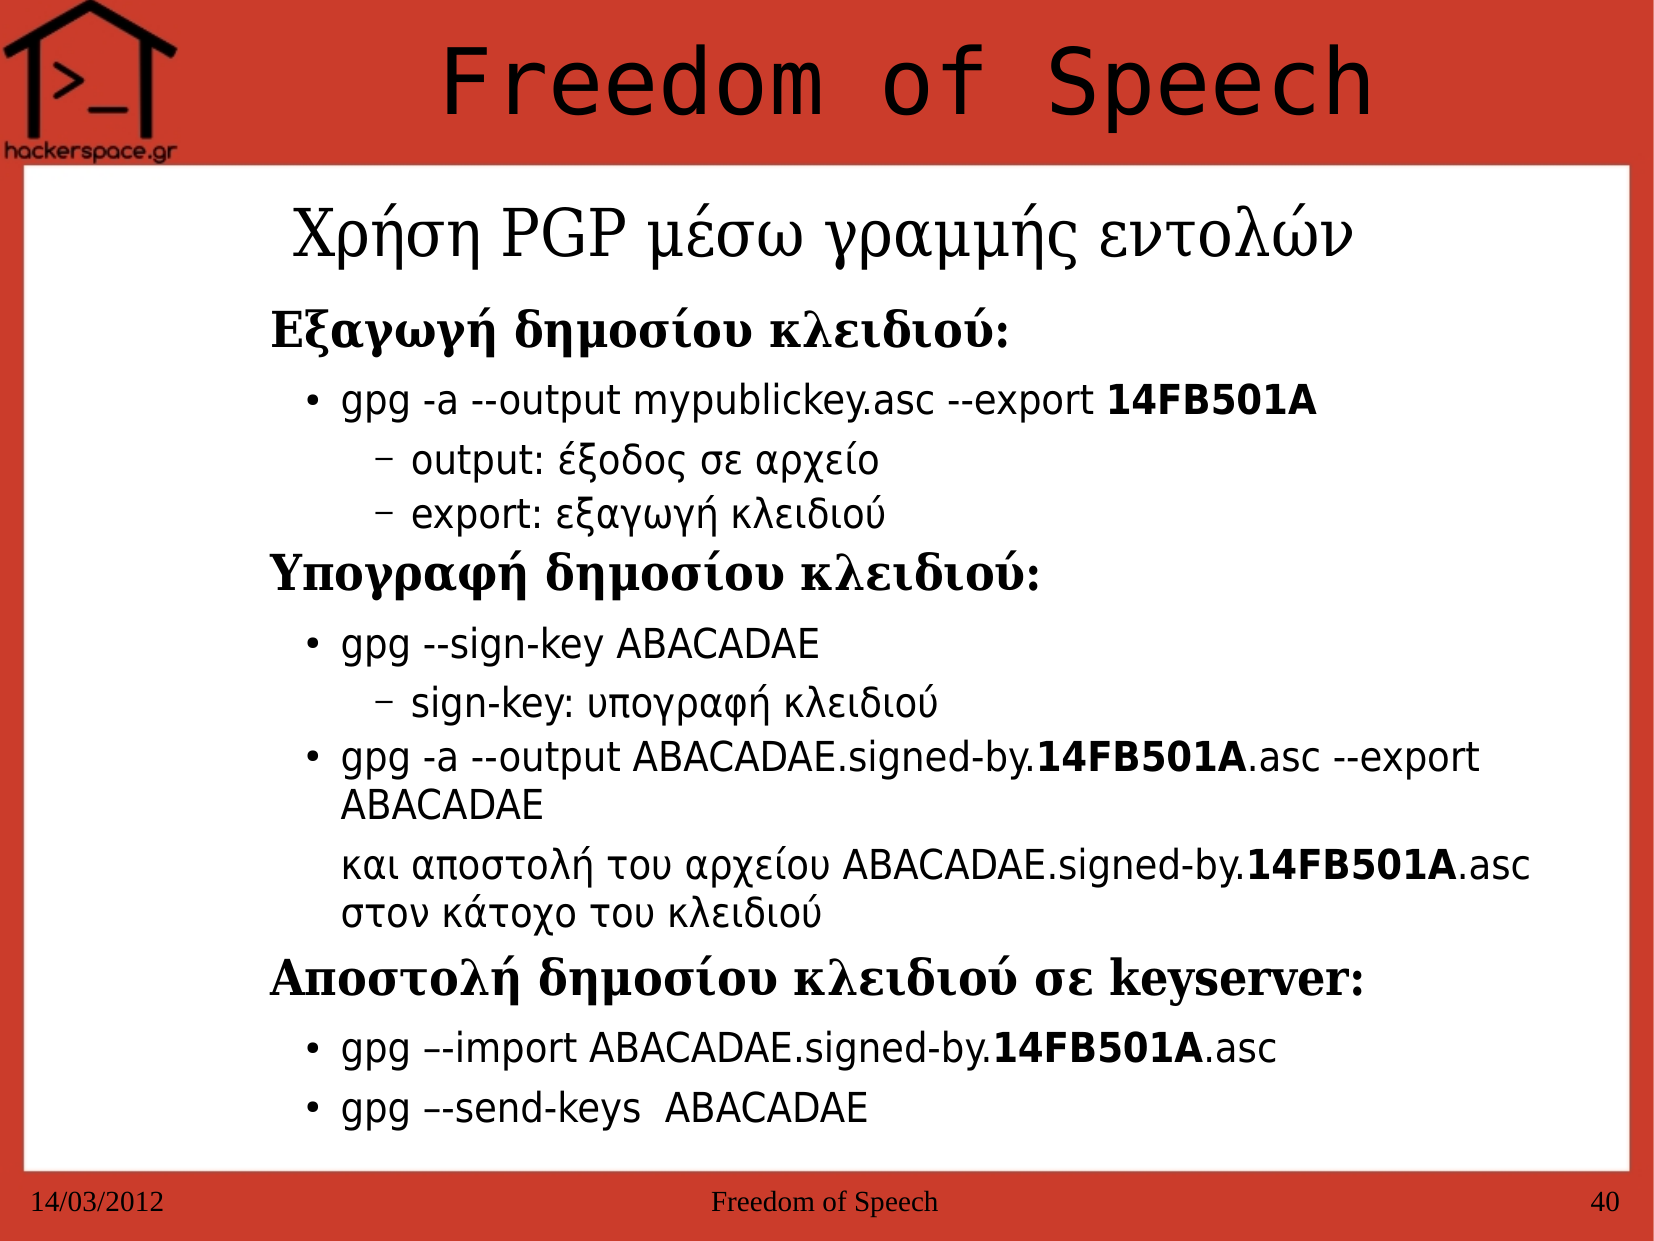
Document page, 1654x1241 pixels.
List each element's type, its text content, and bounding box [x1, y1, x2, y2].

title Freedom of Speech [195, 15, 1621, 151]
list Χρήση PGP μέσω γραμμής εντολών Εξαγωγή δημοσίου κλειδιού: gpg -a --output mypublickey.asc --export 14FB501A output: έξοδος σε αρχείο export: εξαγωγή κλειδιού Υπογραφή δημοσίου κλειδιού: gpg --sign-key ABACADAE sign-key: υπογραφή κλειδιού gpg -a --output ABACADAE.signed-by.14FB501A.asc --export ABACADAE και αποστολή του αρχείου ABACADAE.signed-by.14FB501A.asc στον κάτοχο του κλειδιού Αποστολή δημοσίου κλειδιού σε keyserver: gpg –-import ABACADAE.signed-by.14FB501A.asc gpg –-send-keys ABACADAE [60, 195, 1591, 1141]
picture [0, 0, 1654, 1241]
